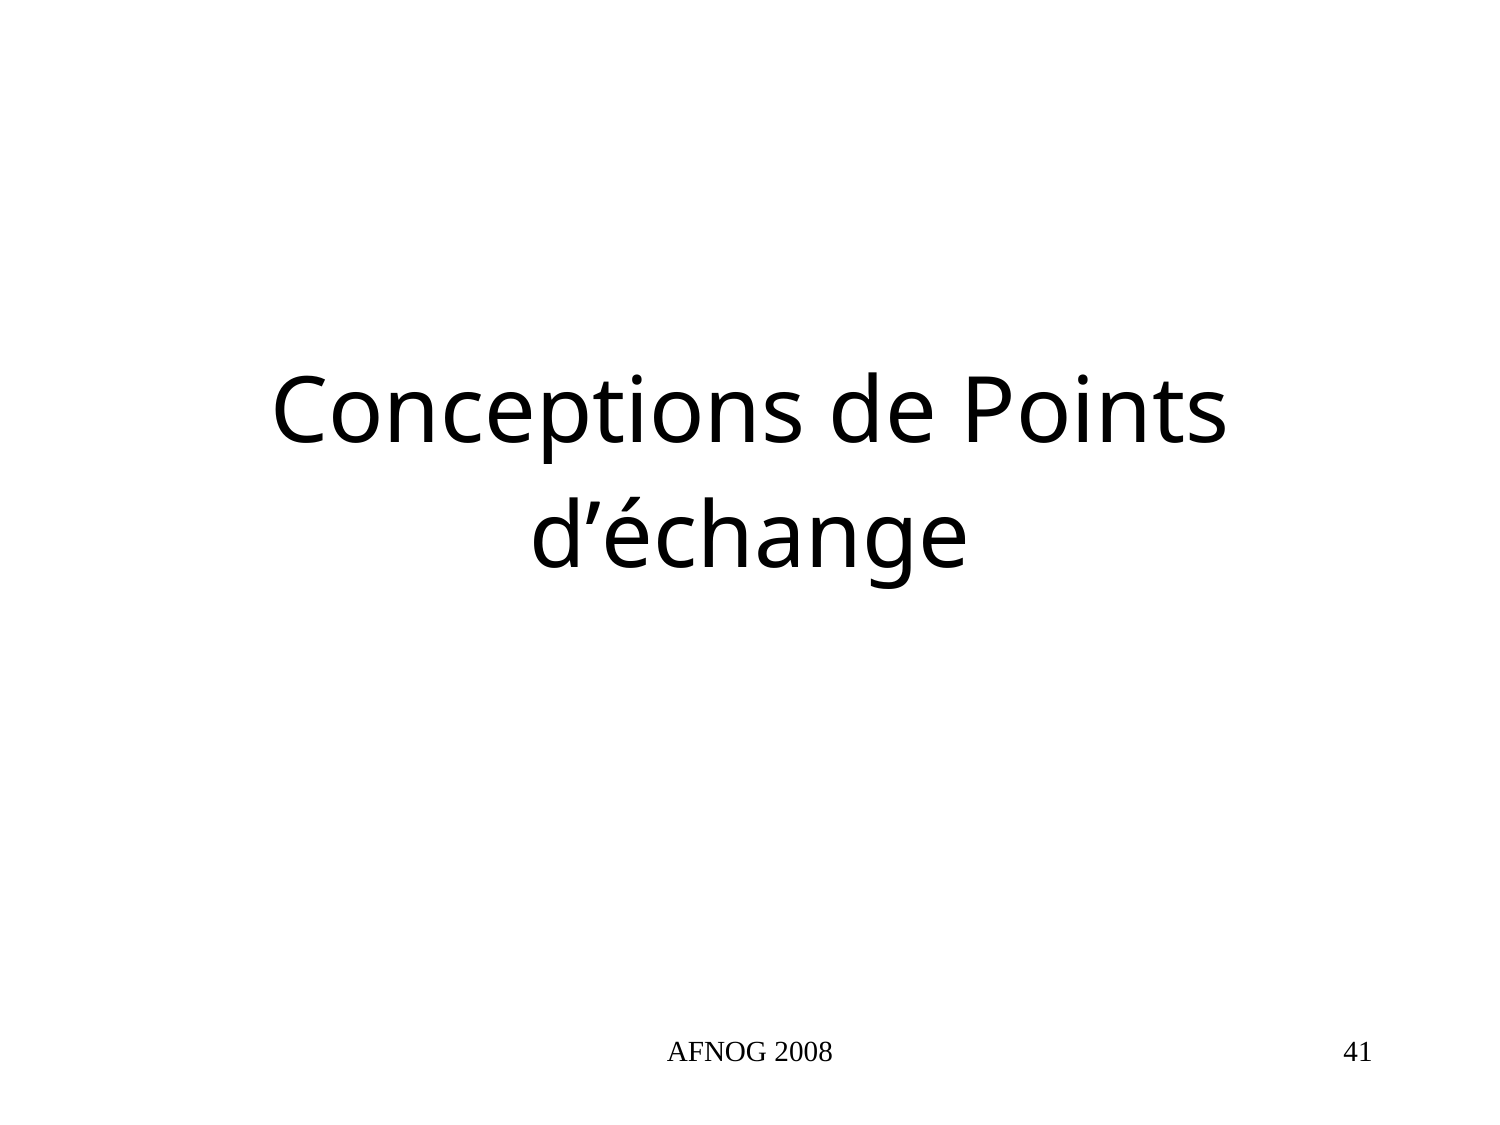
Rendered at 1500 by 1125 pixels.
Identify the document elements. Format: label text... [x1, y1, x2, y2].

title Conceptions de Points d’échange [112, 349, 1388, 591]
text_box <number> [1074, 1025, 1388, 1101]
text_box AFNOG 2008 [512, 1025, 988, 1101]
